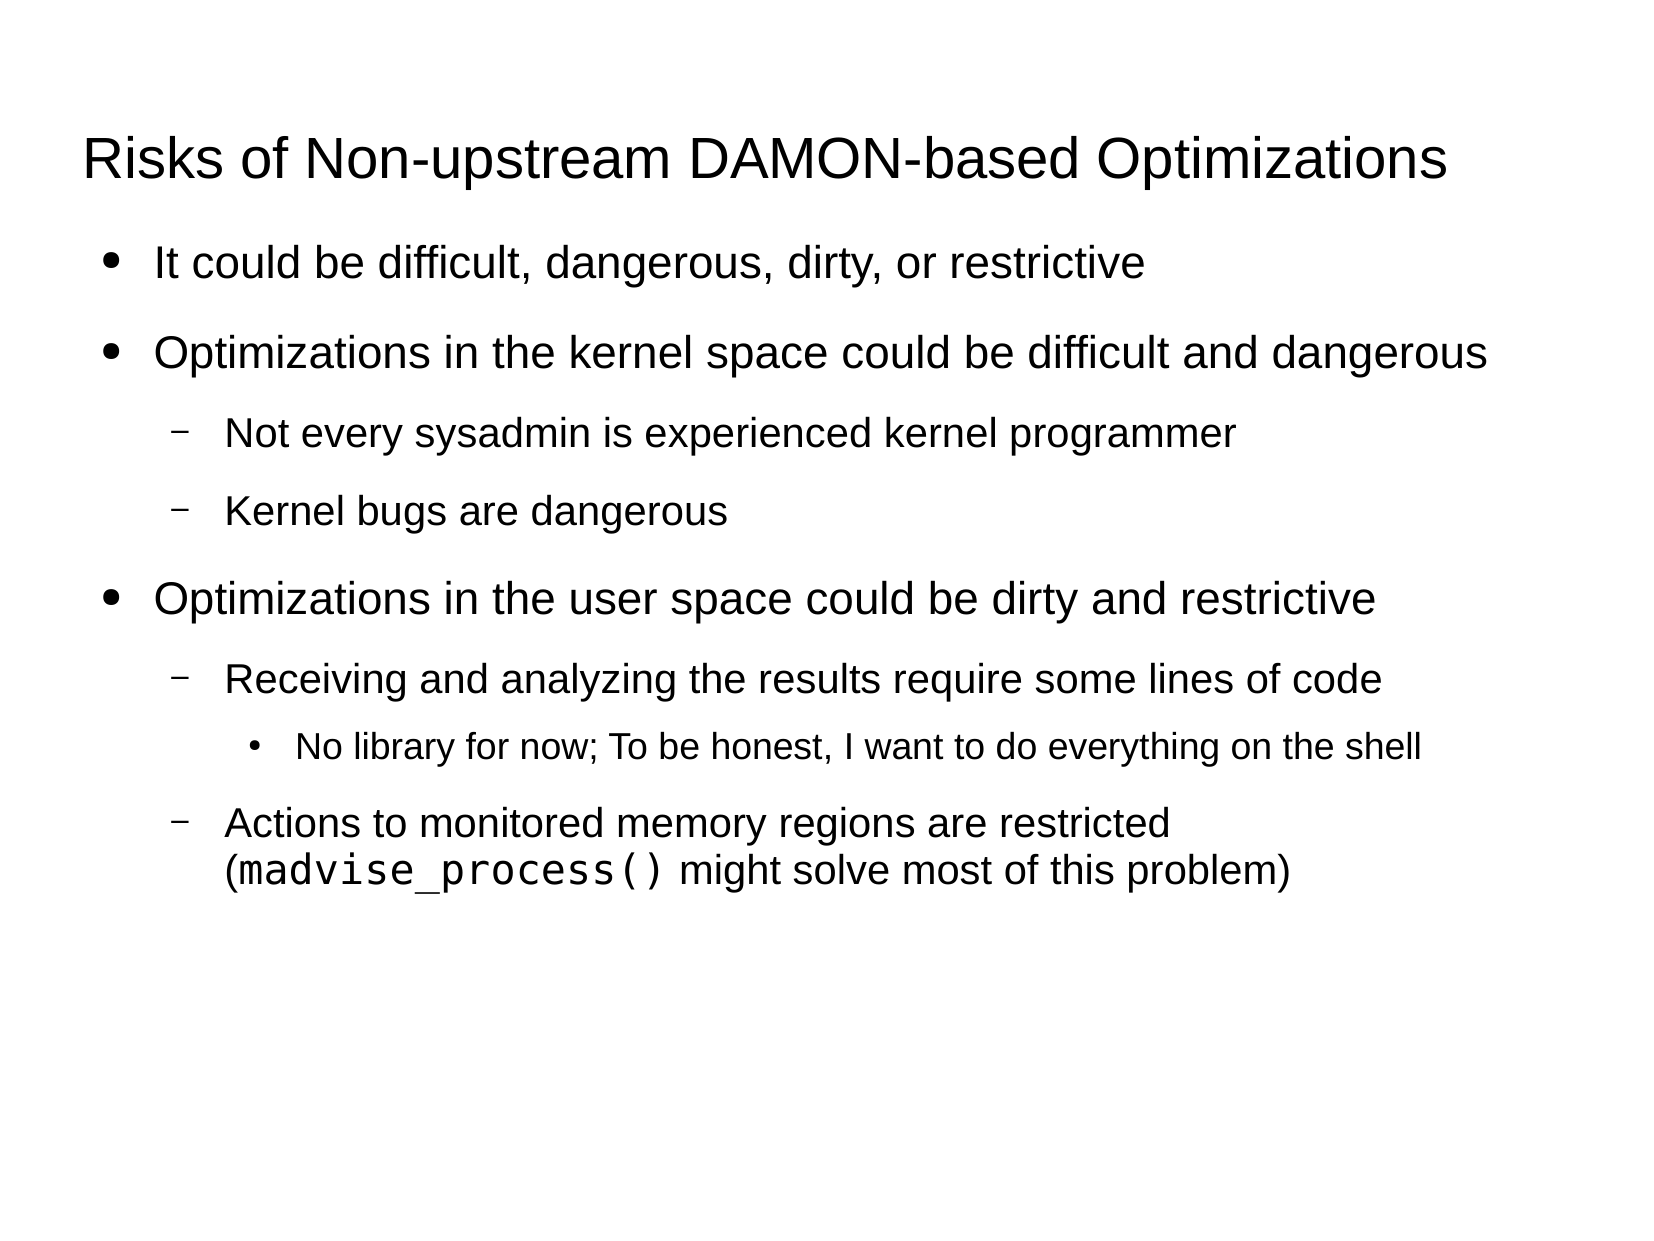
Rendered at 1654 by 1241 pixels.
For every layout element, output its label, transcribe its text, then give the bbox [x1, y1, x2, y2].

title Risks of Non-upstream DAMON-based Optimizations [82, 108, 1571, 210]
list It could be difficult, dangerous, dirty, or restrictive Optimizations in the kernel space could be difficult and dangerous Not every sysadmin is experienced kernel programmer Kernel bugs are dangerous Optimizations in the user space could be dirty and restrictive Receiving and analyzing the results require some lines of code No library for now; To be honest, I want to do everything on the shell Actions to monitored memory regions are restricted (madvise_process() might solve most of this problem) [82, 236, 1571, 1111]
